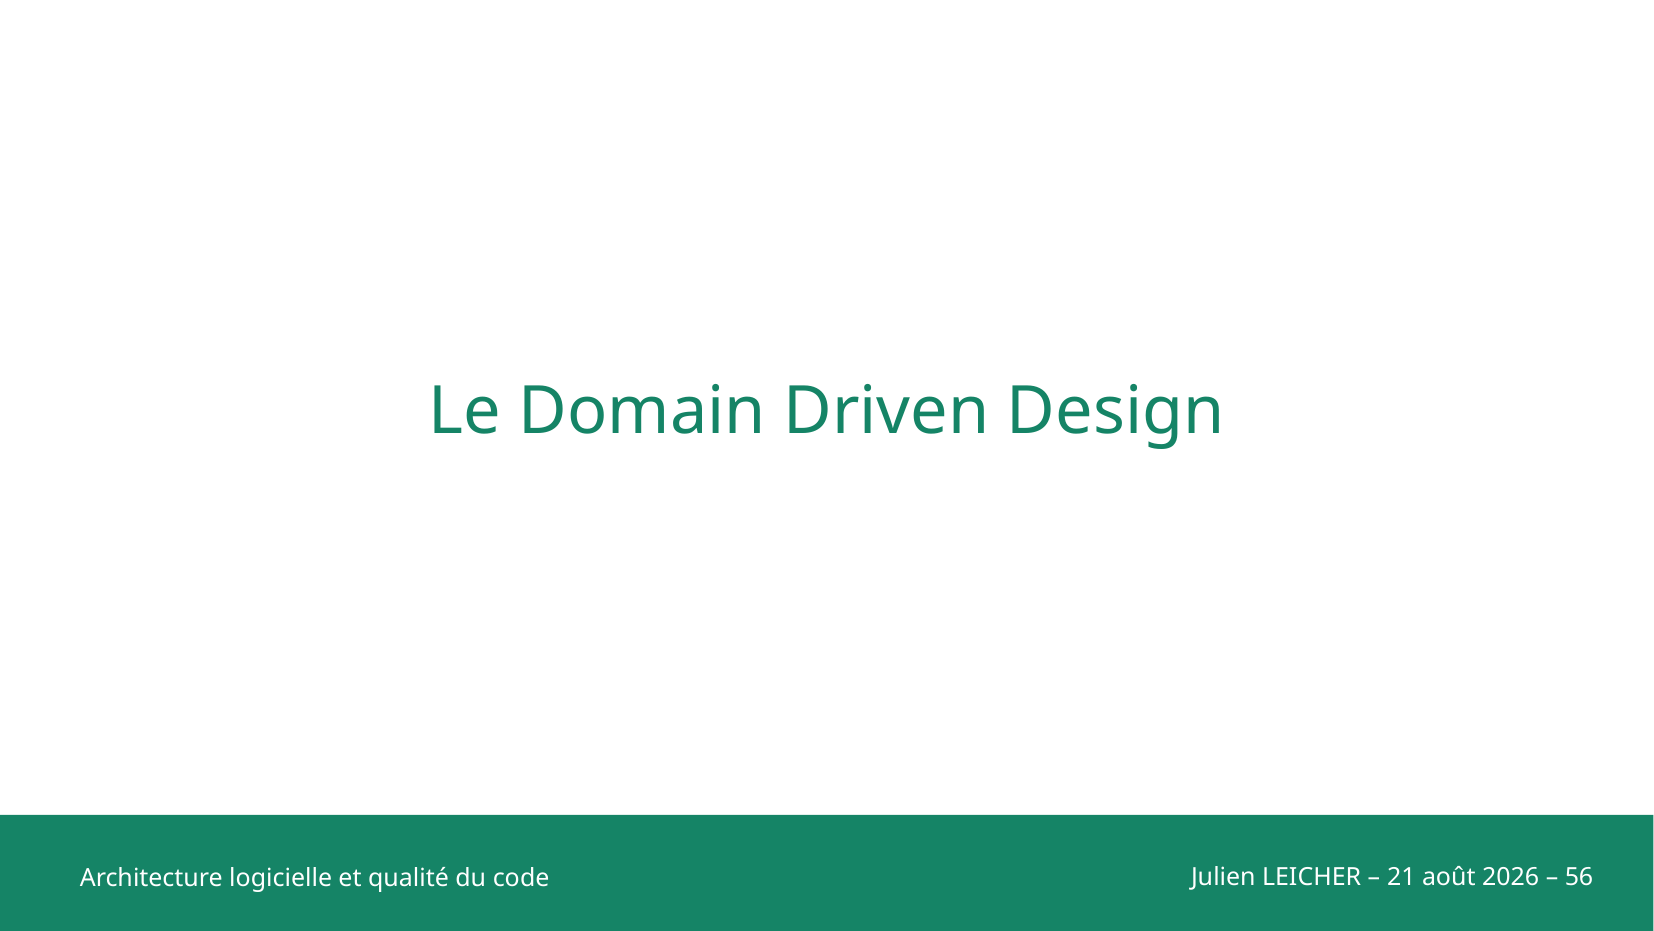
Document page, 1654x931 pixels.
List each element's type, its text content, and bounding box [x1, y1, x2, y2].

text_box Architecture logicielle et qualité du code [64, 852, 798, 898]
text_box Julien LEICHER – 22 mars 2022 – <numéro> [0, 814, 1654, 931]
text_box Le Domain Driven Design [0, 0, 1654, 814]
